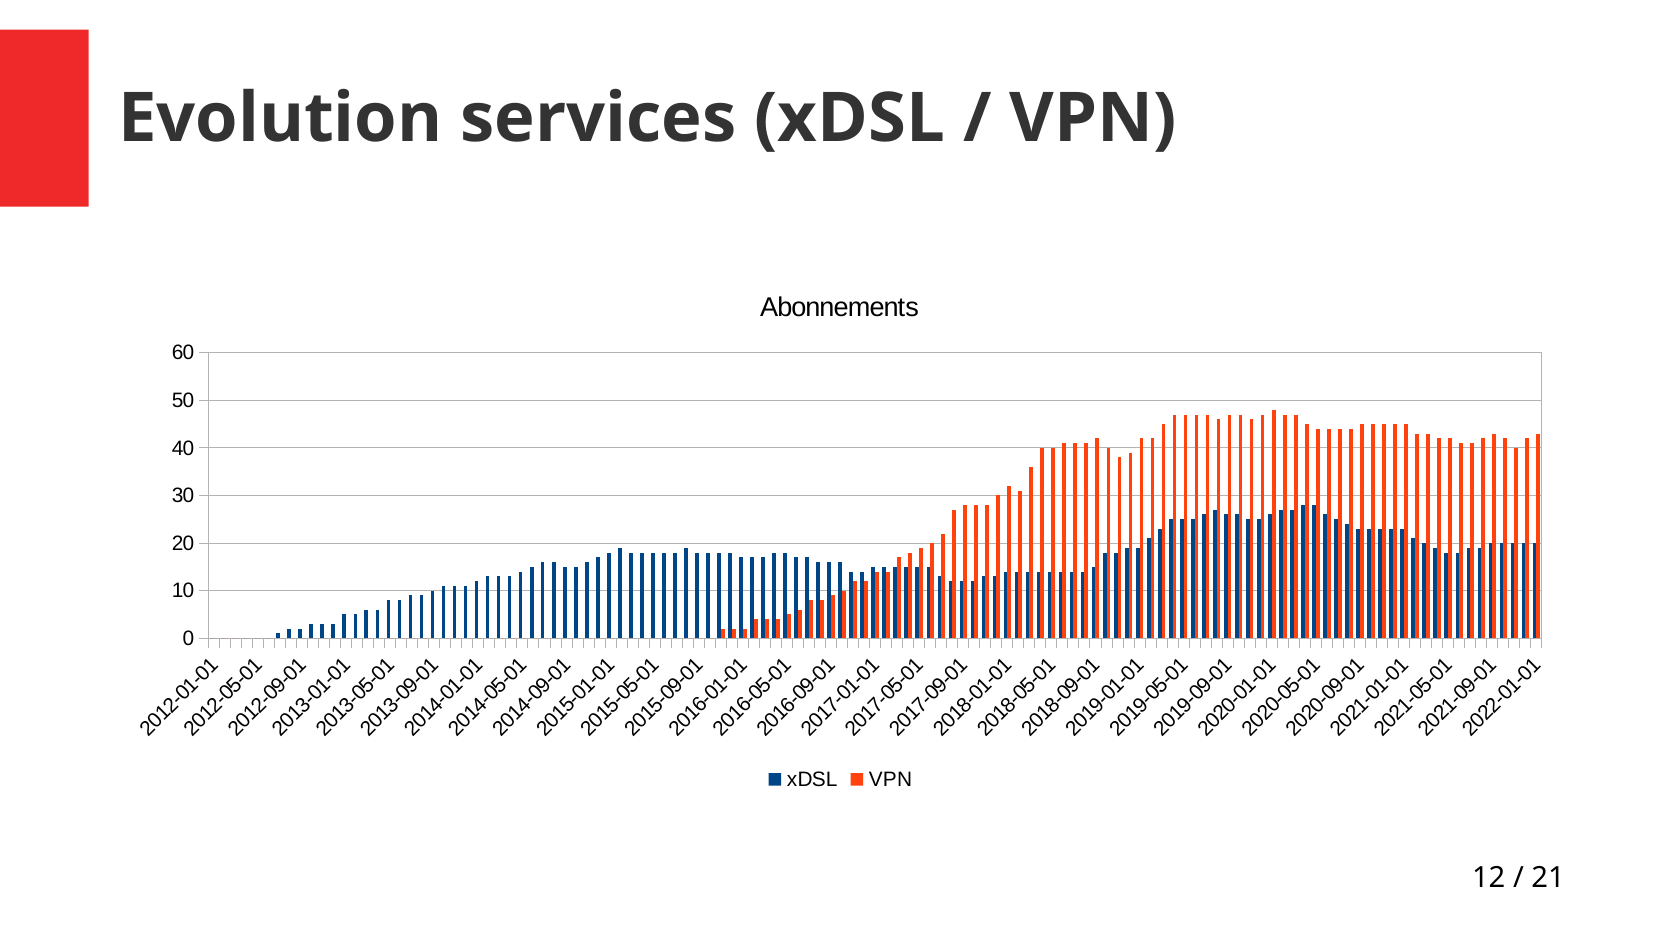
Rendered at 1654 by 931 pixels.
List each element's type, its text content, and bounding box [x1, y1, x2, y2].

title Evolution services (xDSL / VPN) [118, 37, 1571, 193]
chart [105, 265, 1575, 798]
